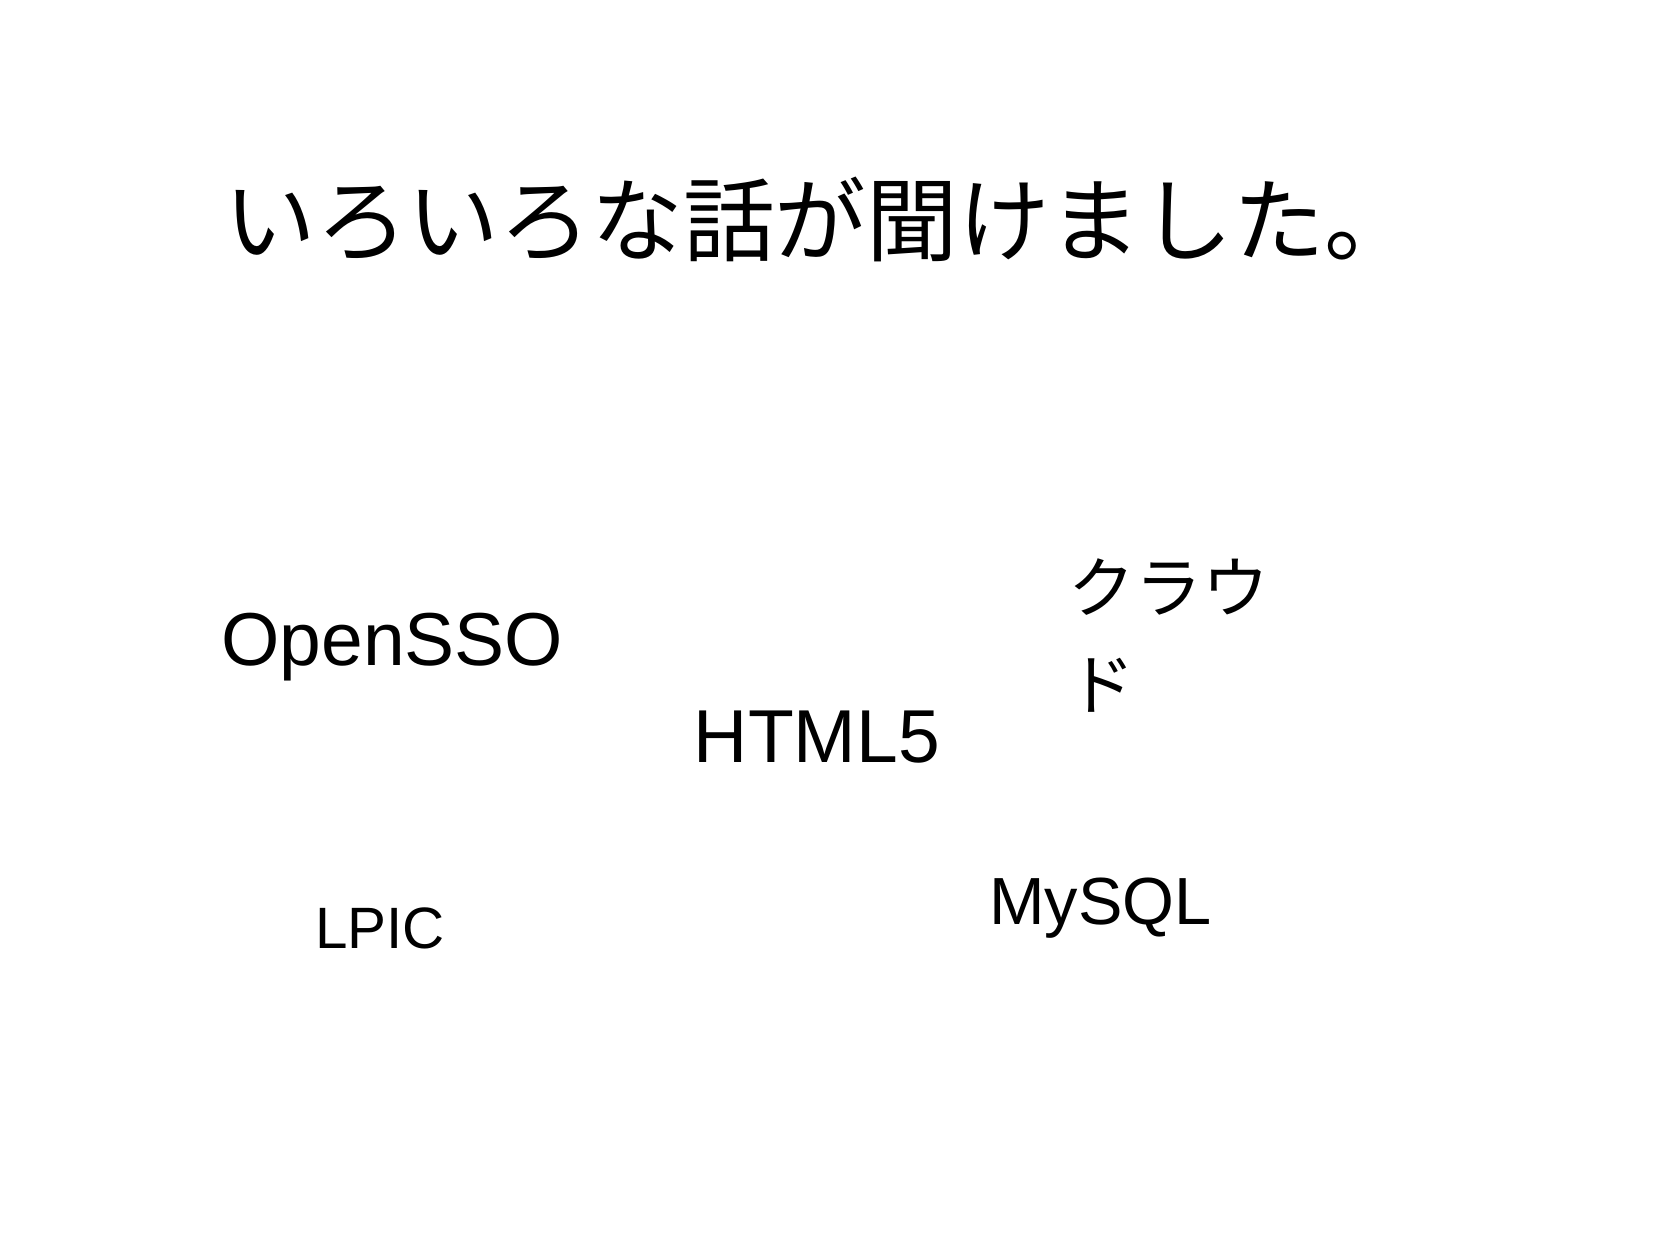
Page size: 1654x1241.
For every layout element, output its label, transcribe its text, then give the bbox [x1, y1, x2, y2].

text_box LPIC [300, 888, 502, 975]
text_box HTML5 [679, 687, 1112, 798]
text_box クラウド [1053, 527, 1329, 621]
text_box MySQL [974, 856, 1251, 967]
text_box OpenSSO [206, 590, 640, 701]
title いろいろな話が聞けました。 [76, 118, 1565, 311]
